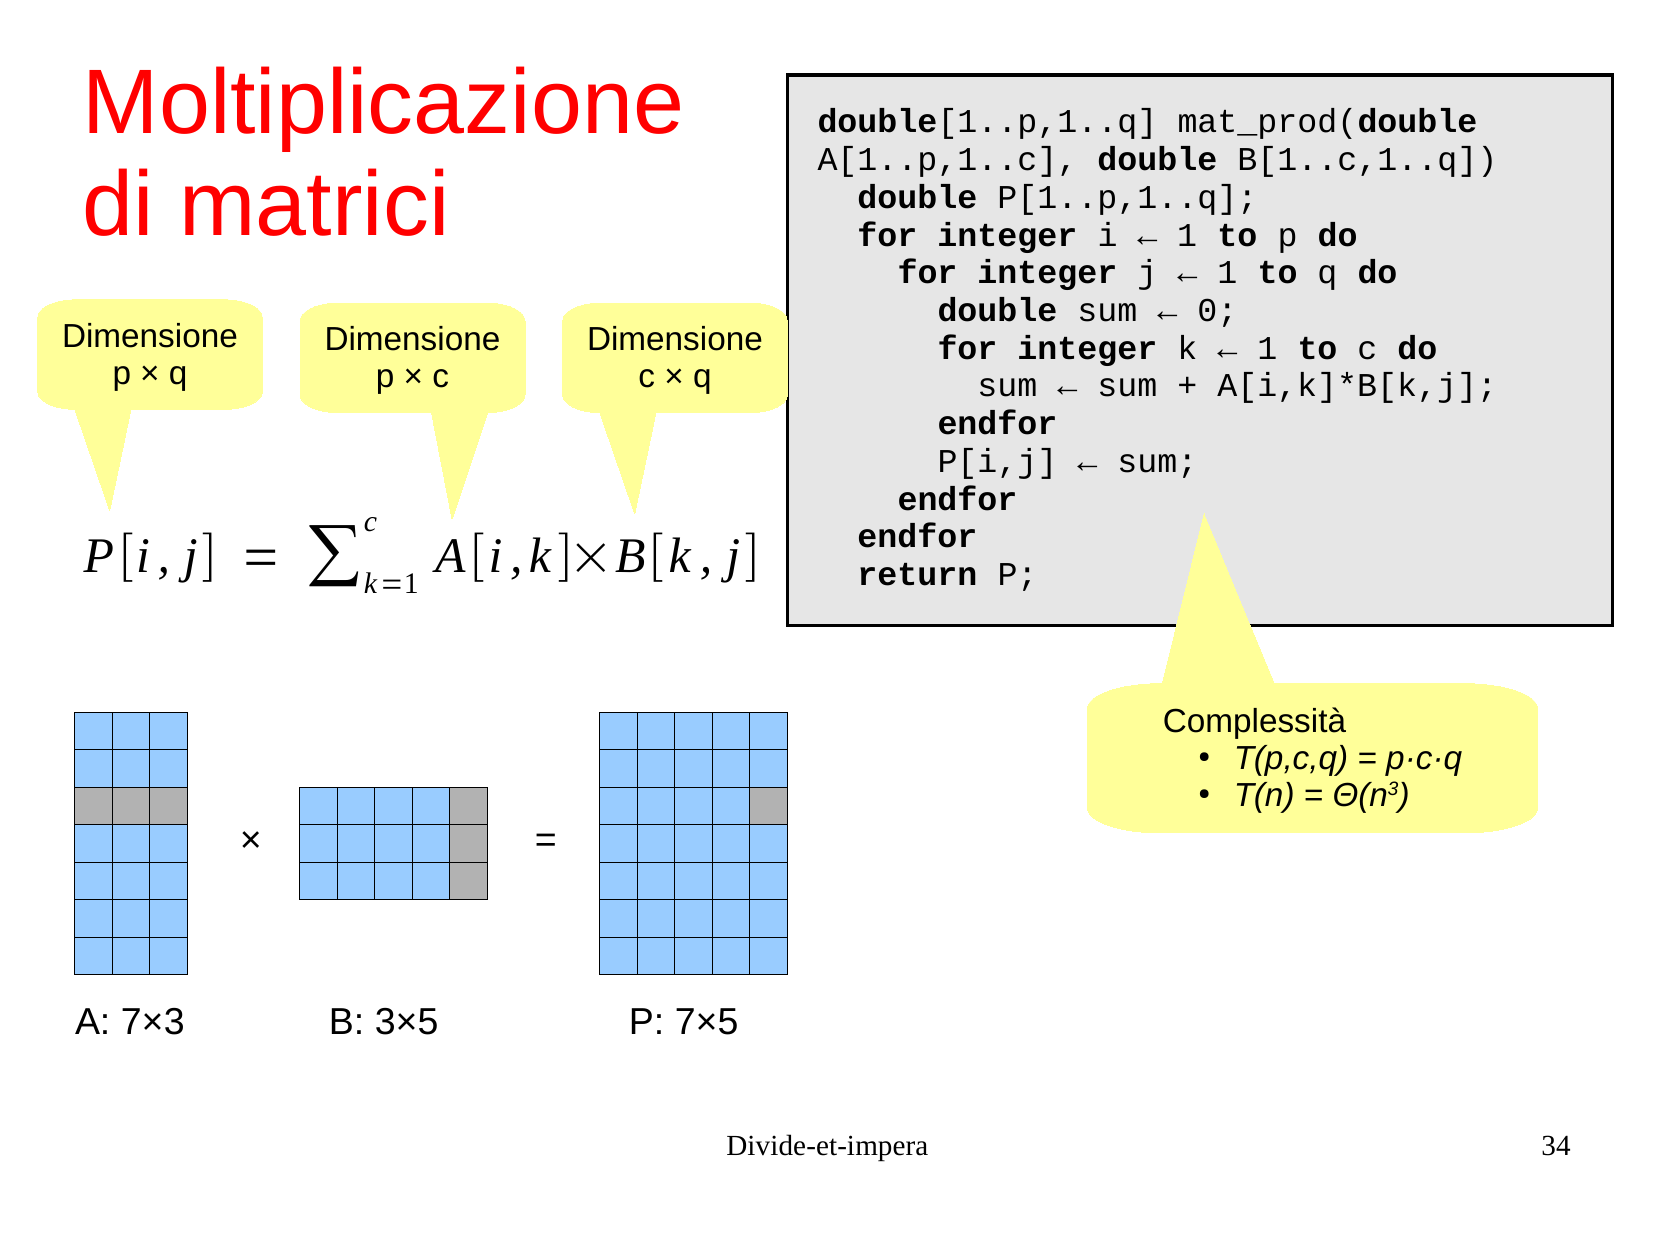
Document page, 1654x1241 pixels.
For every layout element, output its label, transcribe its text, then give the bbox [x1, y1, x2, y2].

text_box [74, 712, 188, 975]
chart [75, 505, 765, 601]
text_box × [225, 811, 277, 869]
text_box Complessità T(p,c,q) = p·c·q T(n) = Θ(n3) [1087, 513, 1538, 833]
text_box B: 3×5 [314, 993, 454, 1051]
text_box double[1..p,1..q] mat_prod(double A[1..p,1..c], double B[1..c,1..q]) double P[1..p,1..q]; for integer i ← 1 to p do for integer j ← 1 to q do double sum ← 0; for integer k ← 1 to c do sum ← sum + A[i,k]*B[k,j]; endfor P[i,j] ← sum; endfor endfor return P; [787, 75, 1613, 626]
text_box A: 7×3 [60, 993, 200, 1051]
text_box Dimensione p × c [300, 303, 526, 519]
text_box Dimensione c × q [562, 303, 788, 514]
text_box Dimensione p × q [37, 299, 263, 511]
text_box [599, 712, 788, 975]
text_box = [520, 811, 572, 869]
text_box [299, 787, 488, 900]
text_box P: 7×5 [614, 993, 754, 1051]
title Moltiplicazione di matrici [82, 49, 1571, 257]
